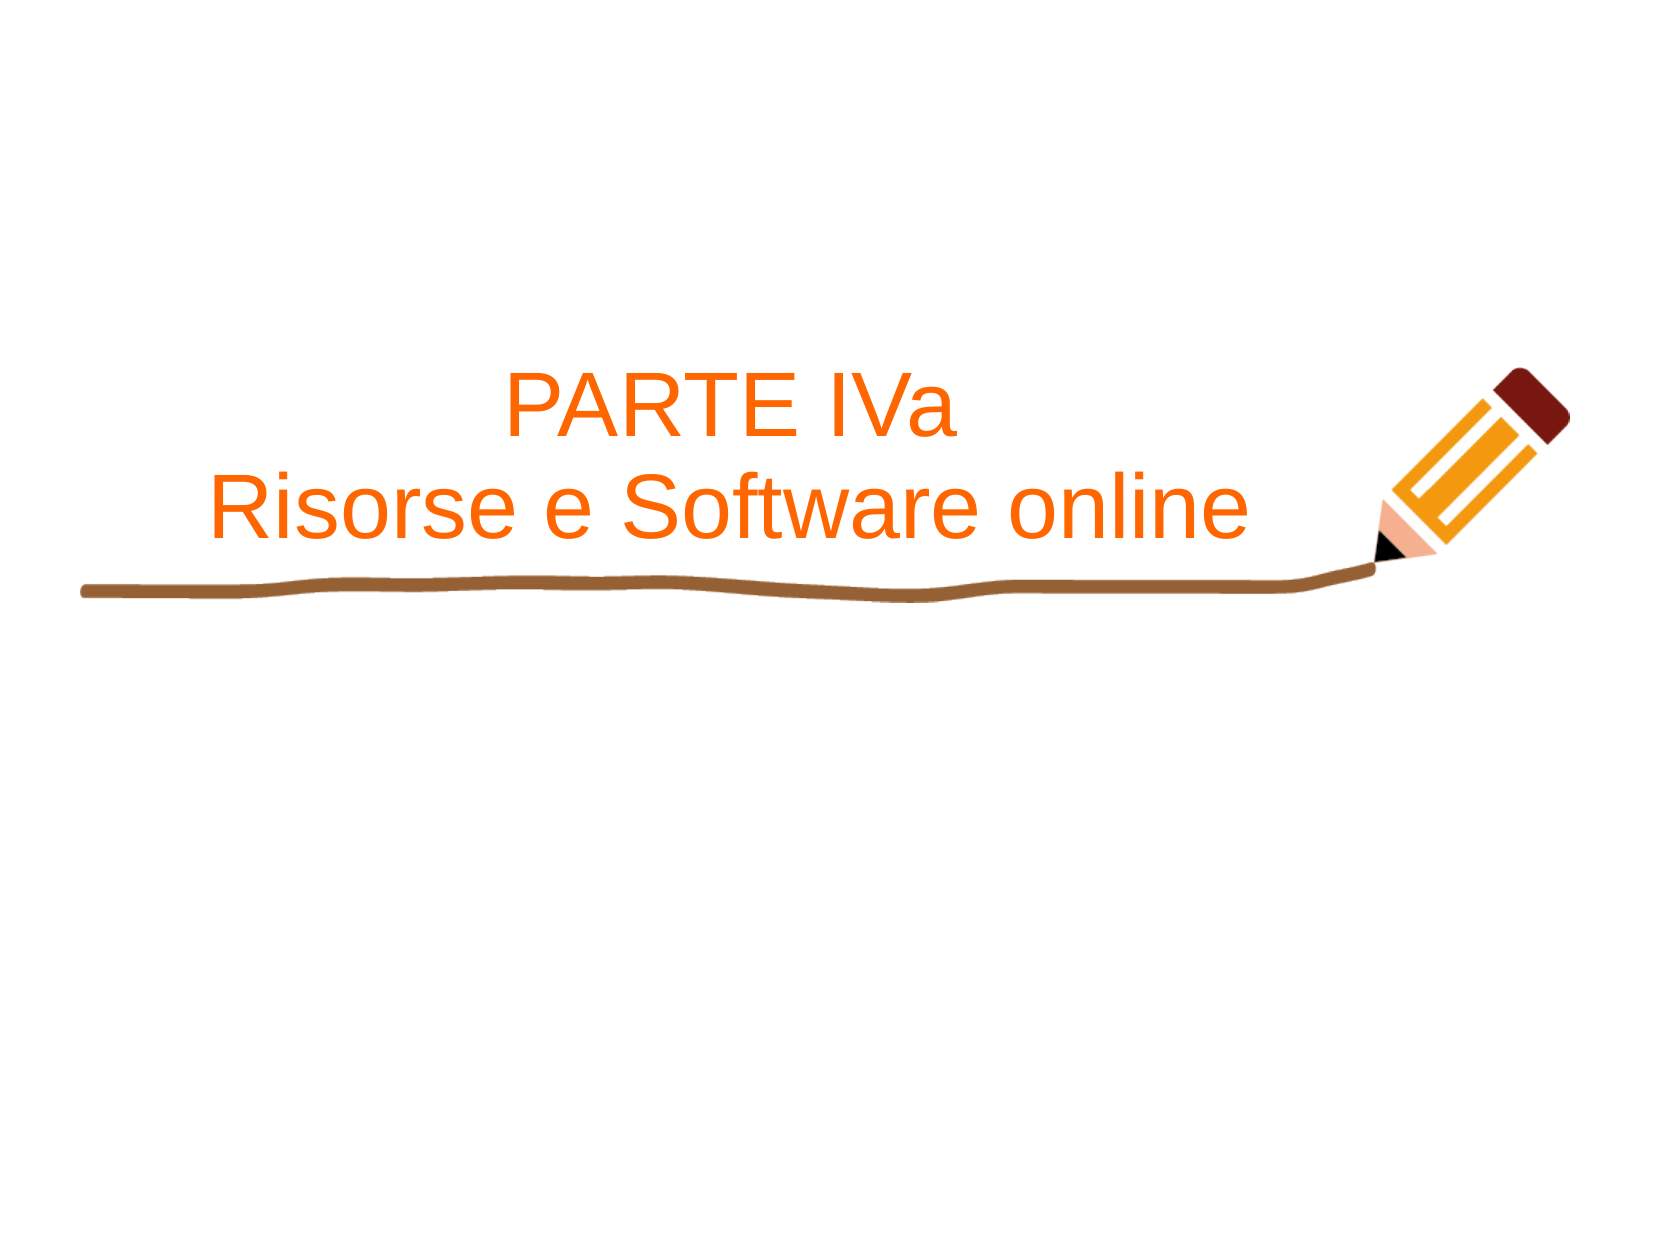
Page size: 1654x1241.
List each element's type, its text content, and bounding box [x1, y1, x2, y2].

title PARTE IVa Risorse e Software online [82, 301, 1379, 610]
picture [1379, 367, 1570, 603]
